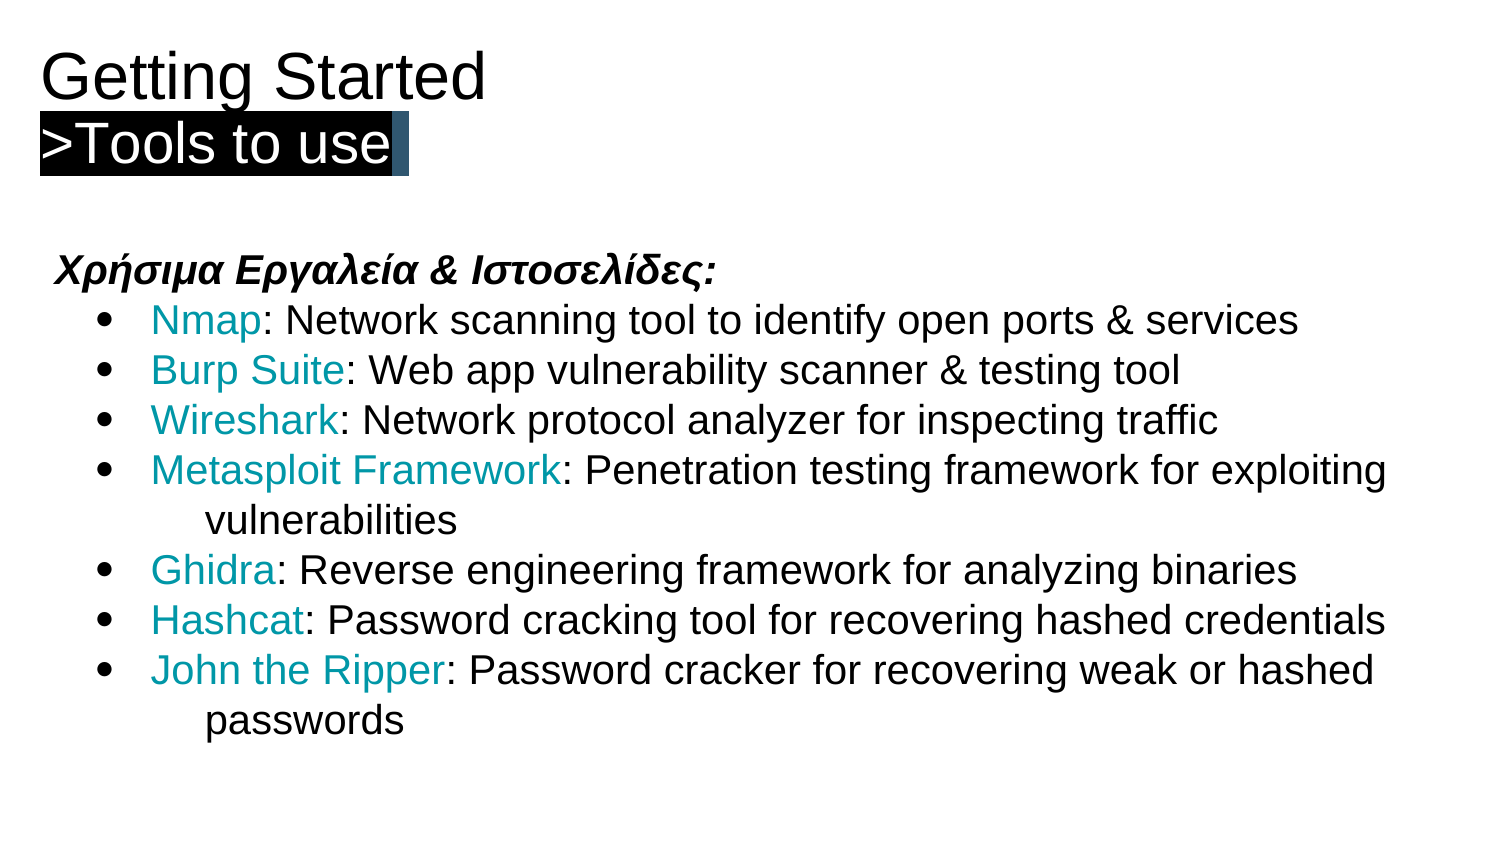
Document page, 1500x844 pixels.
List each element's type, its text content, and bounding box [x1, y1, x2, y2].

text_box Getting Started >Tools to use [25, 23, 1465, 195]
text_box Χρήσιμα Εργαλεία & Ιστοσελίδες: Nmap: Network scanning tool to identify open ports & services Burp Suite: Web app vulnerability scanner & testing tool Wireshark: Network protocol analyzer for inspecting traffic Metasploit Framework: Penetration testing framework for exploiting vulnerabilities Ghidra: Reverse engineering framework for analyzing binaries Hashcat: Password cracking tool for recovering hashed credentials John the Ripper: Password cracker for recovering weak or hashed passwords [39, 235, 1436, 771]
